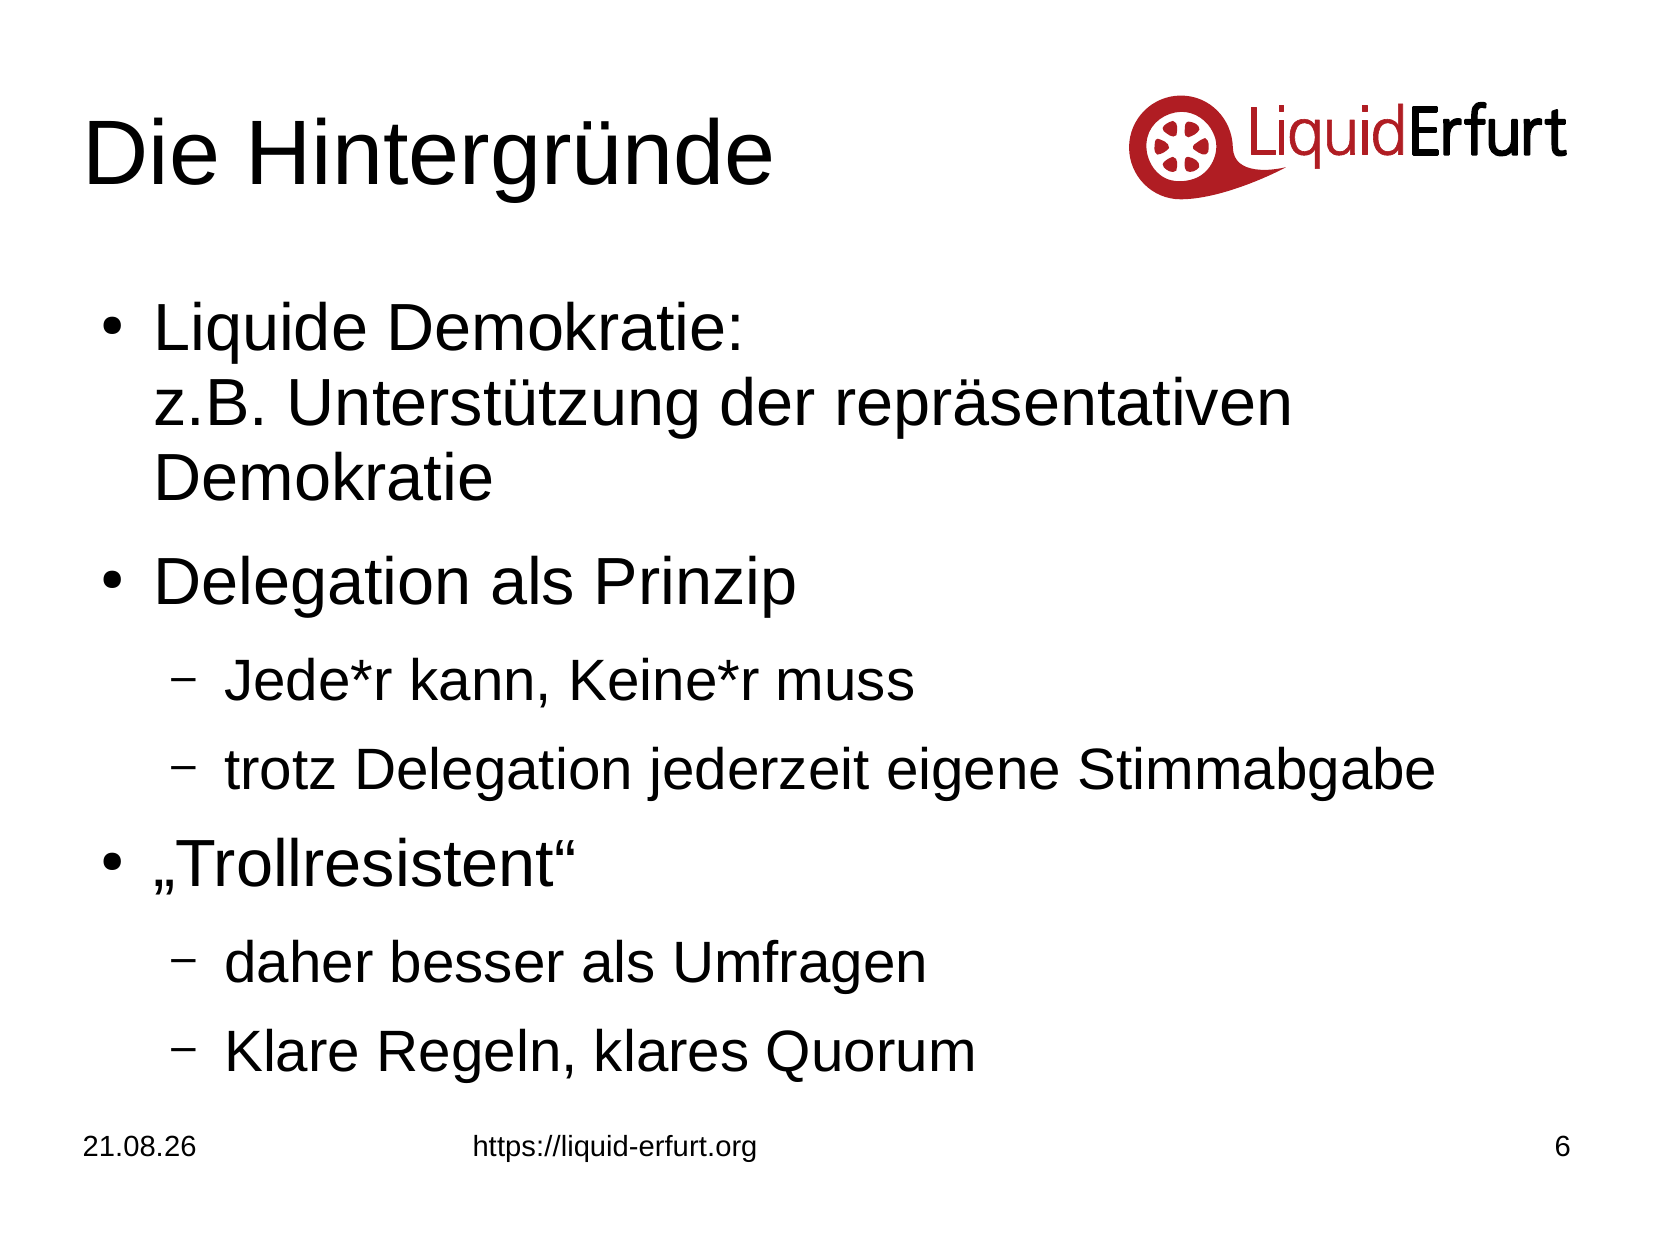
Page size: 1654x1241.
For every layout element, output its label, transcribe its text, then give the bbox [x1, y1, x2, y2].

list Liquide Demokratie: z.B. Unterstützung der repräsentativen Demokratie Delegation als Prinzip Jede*r kann, Keine*r muss trotz Delegation jederzeit eigene Stimmabgabe „Trollresistent“ daher besser als Umfragen Klare Regeln, klares Quorum [82, 290, 1571, 1109]
title Die Hintergründe [82, 49, 1571, 257]
